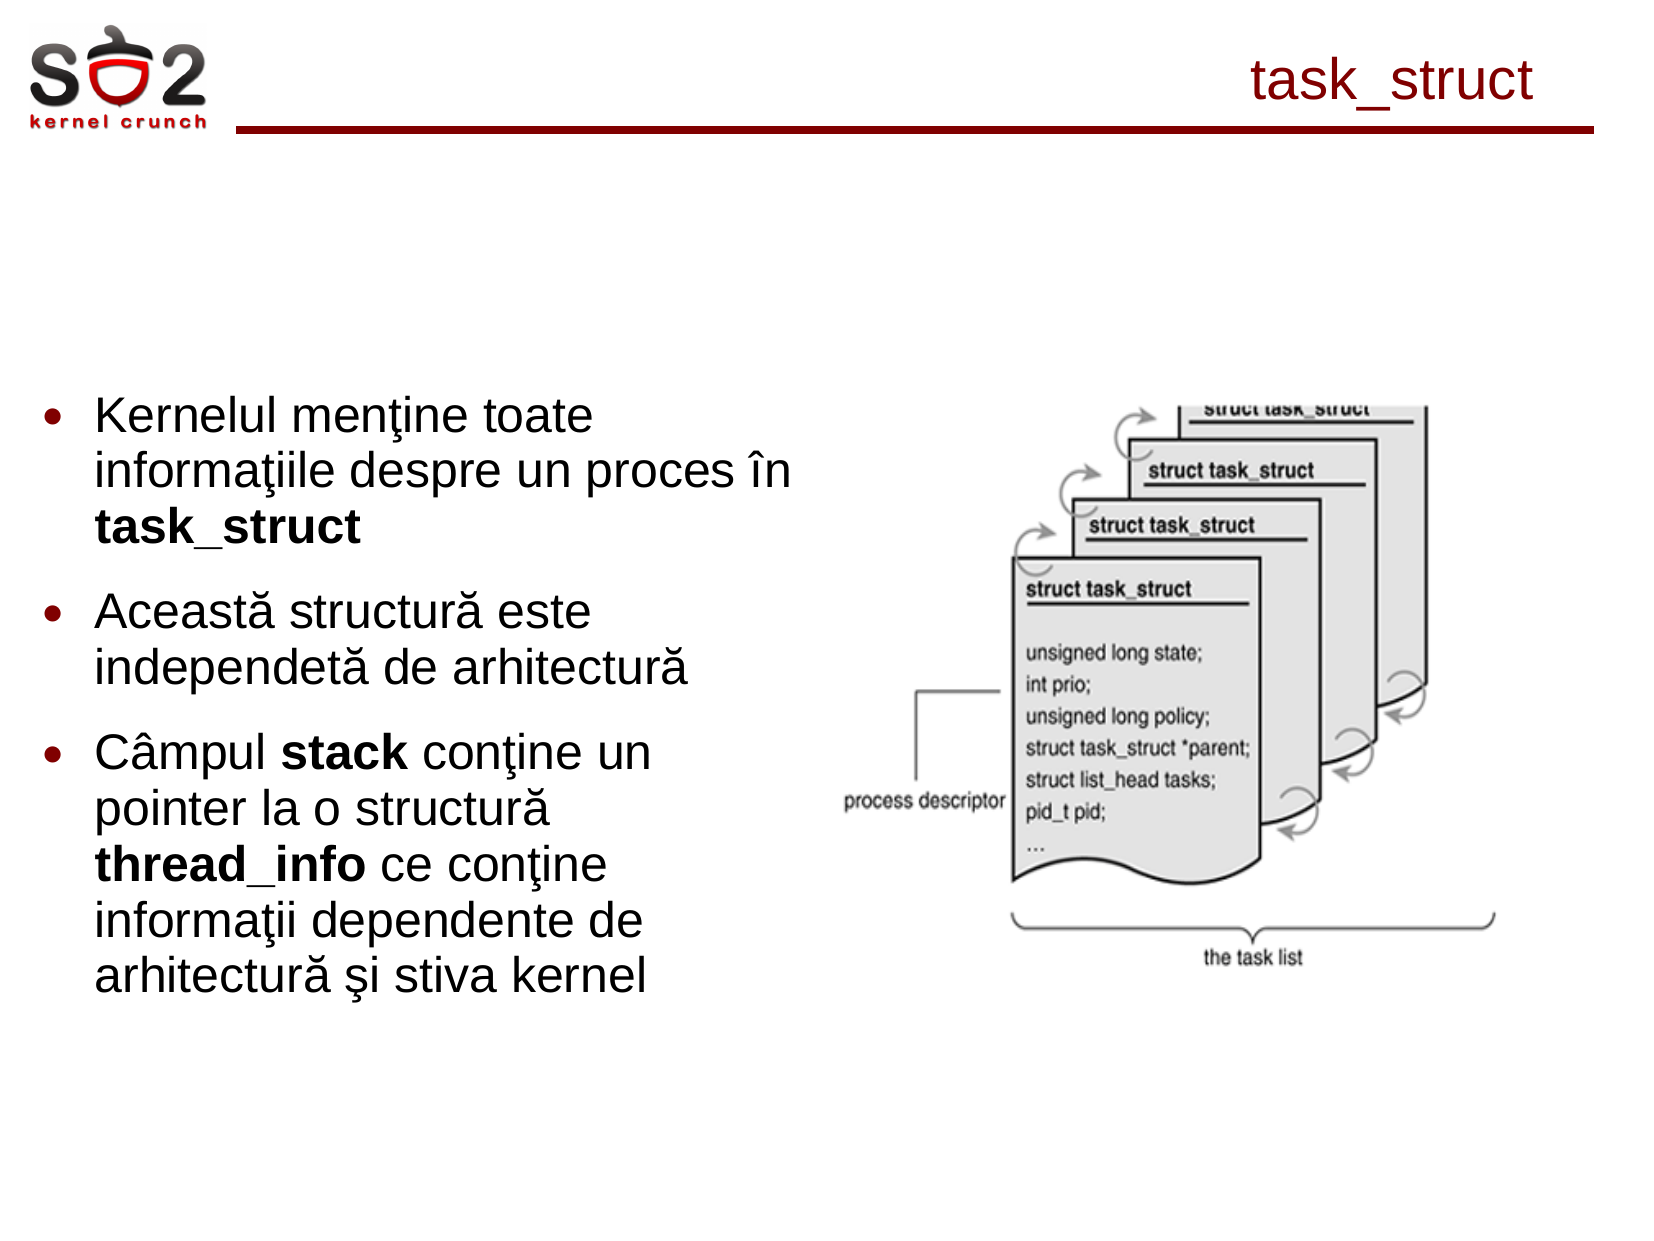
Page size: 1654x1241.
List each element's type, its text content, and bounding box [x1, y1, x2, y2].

list Kernelul menţine toate informaţiile despre un proces în task_struct Această structură este independetă de arhitectură Câmpul stack conţine un pointer la o structură thread_info ce conţine informaţii dependente de arhitectură şi stiva kernel [23, 386, 797, 1004]
picture [826, 354, 1535, 974]
picture [29, 23, 121, 130]
title task_struct [121, 11, 1534, 148]
